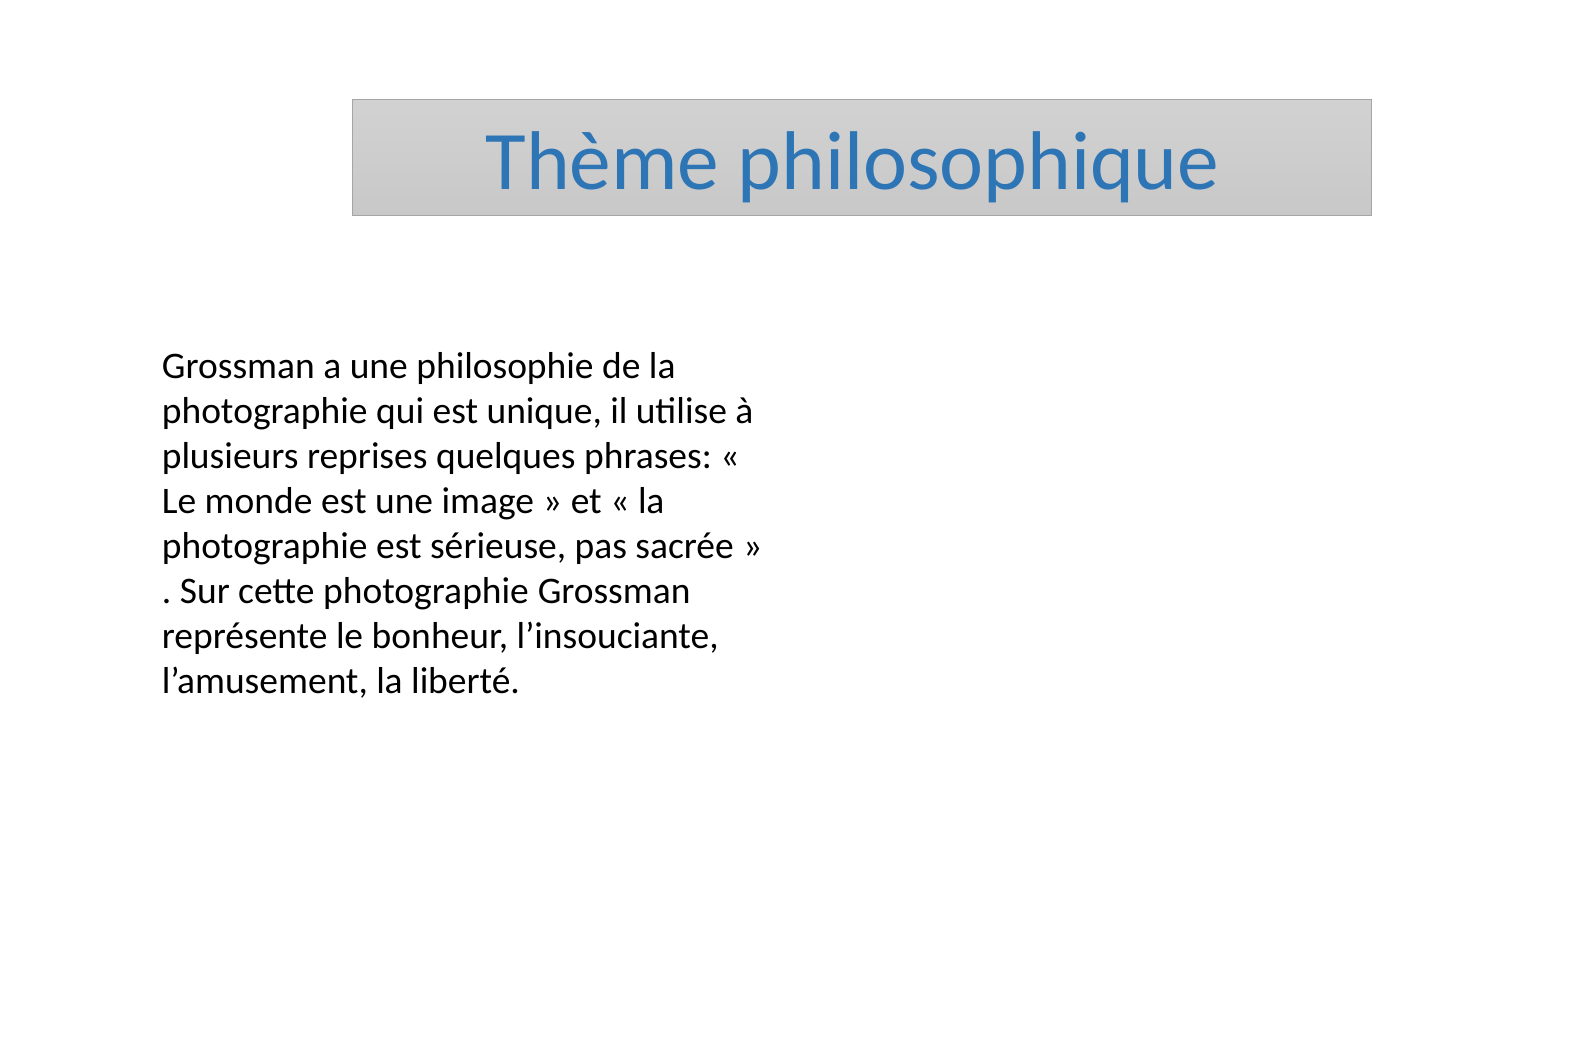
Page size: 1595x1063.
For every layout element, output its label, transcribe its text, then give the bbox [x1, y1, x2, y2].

text_box Grossman a une philosophie de la photographie qui est unique, il utilise à plusieurs reprises quelques phrases: « Le monde est une image » et « la photographie est sérieuse, pas sacrée » . Sur cette photographie Grossman représente le bonheur, l’insouciante, l’amusement, la liberté. [146, 333, 778, 713]
text_box Thème philosophique [352, 99, 1372, 216]
